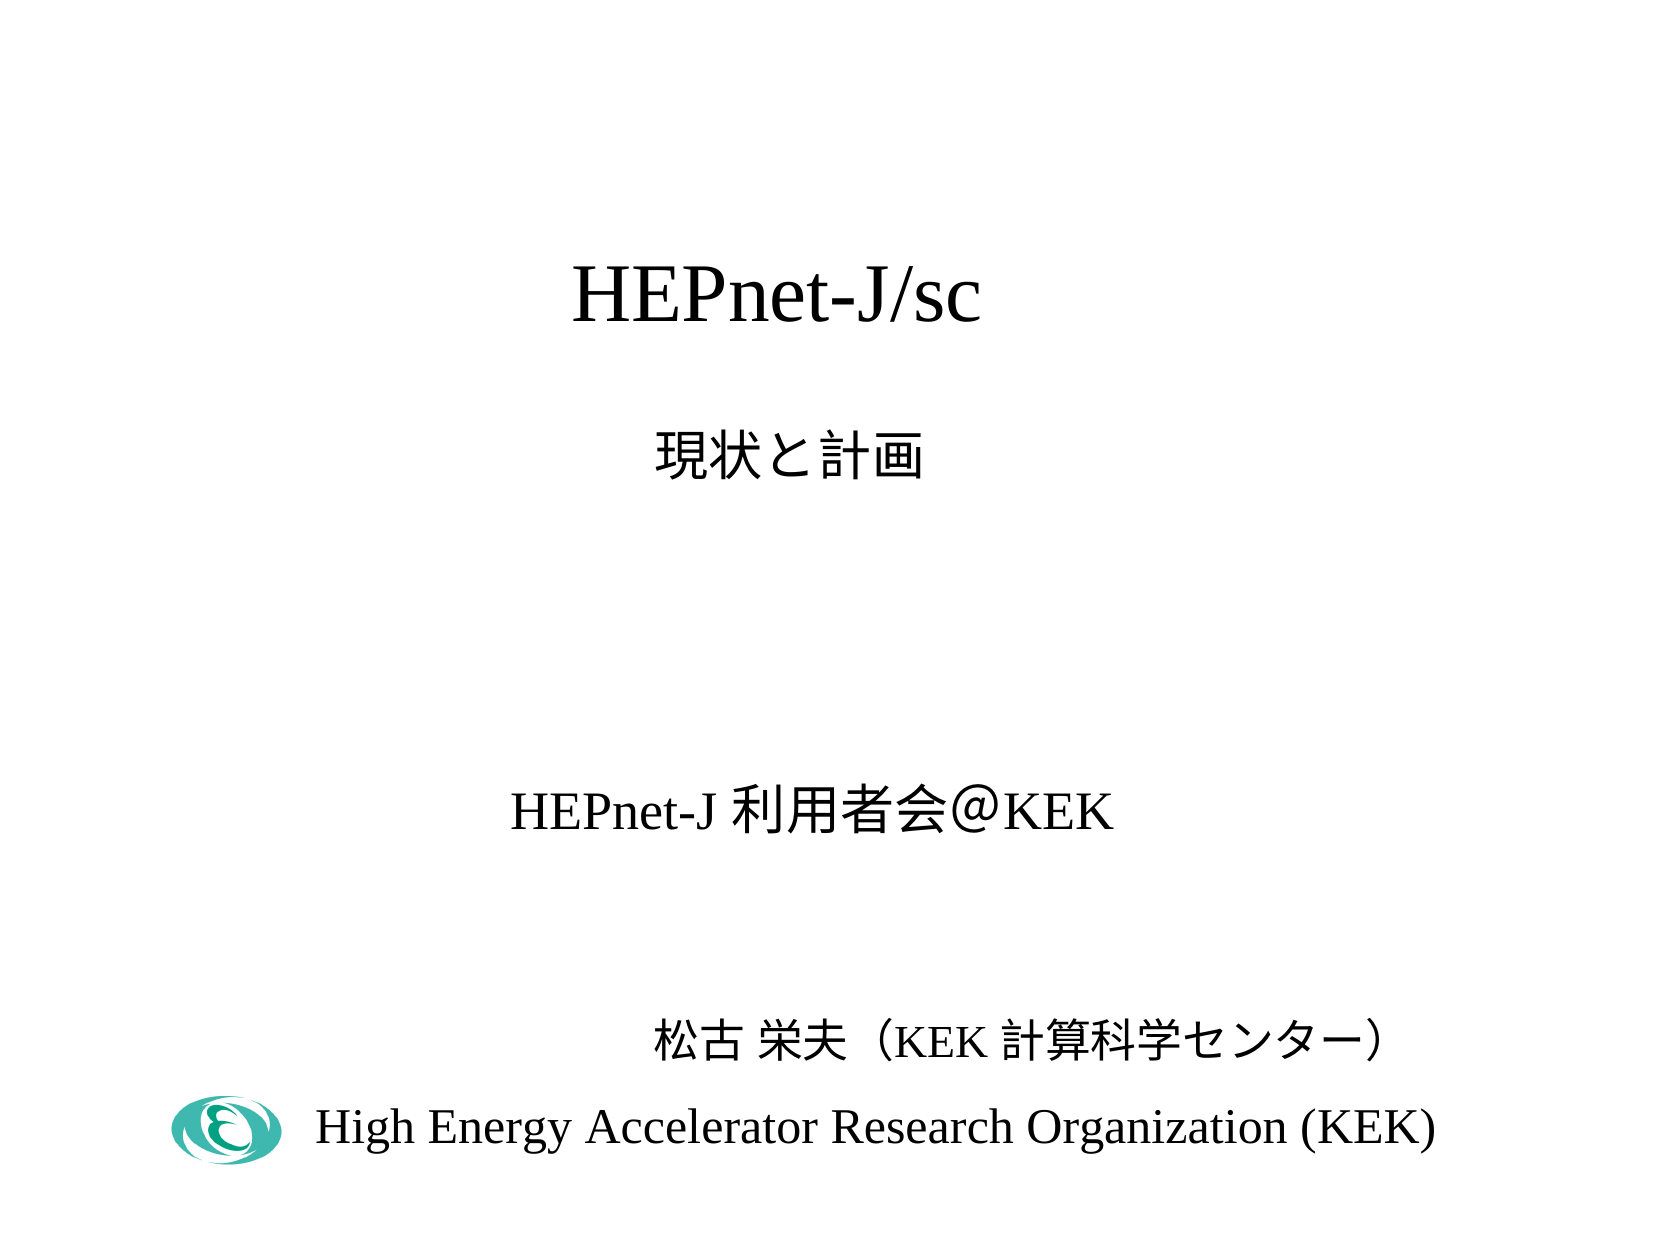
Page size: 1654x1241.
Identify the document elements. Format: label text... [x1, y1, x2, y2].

text_box 松古 栄夫（KEK 計算科学センター） [653, 1008, 1423, 1070]
text_box HEPnet-J/sc [571, 247, 984, 369]
picture [167, 1089, 286, 1171]
text_box HEPnet-J 利用者会＠KEK [510, 771, 1115, 841]
text_box 現状と計画 [654, 417, 926, 483]
text_box High Energy Accelerator Research Organization (KEK) [315, 1099, 1437, 1161]
